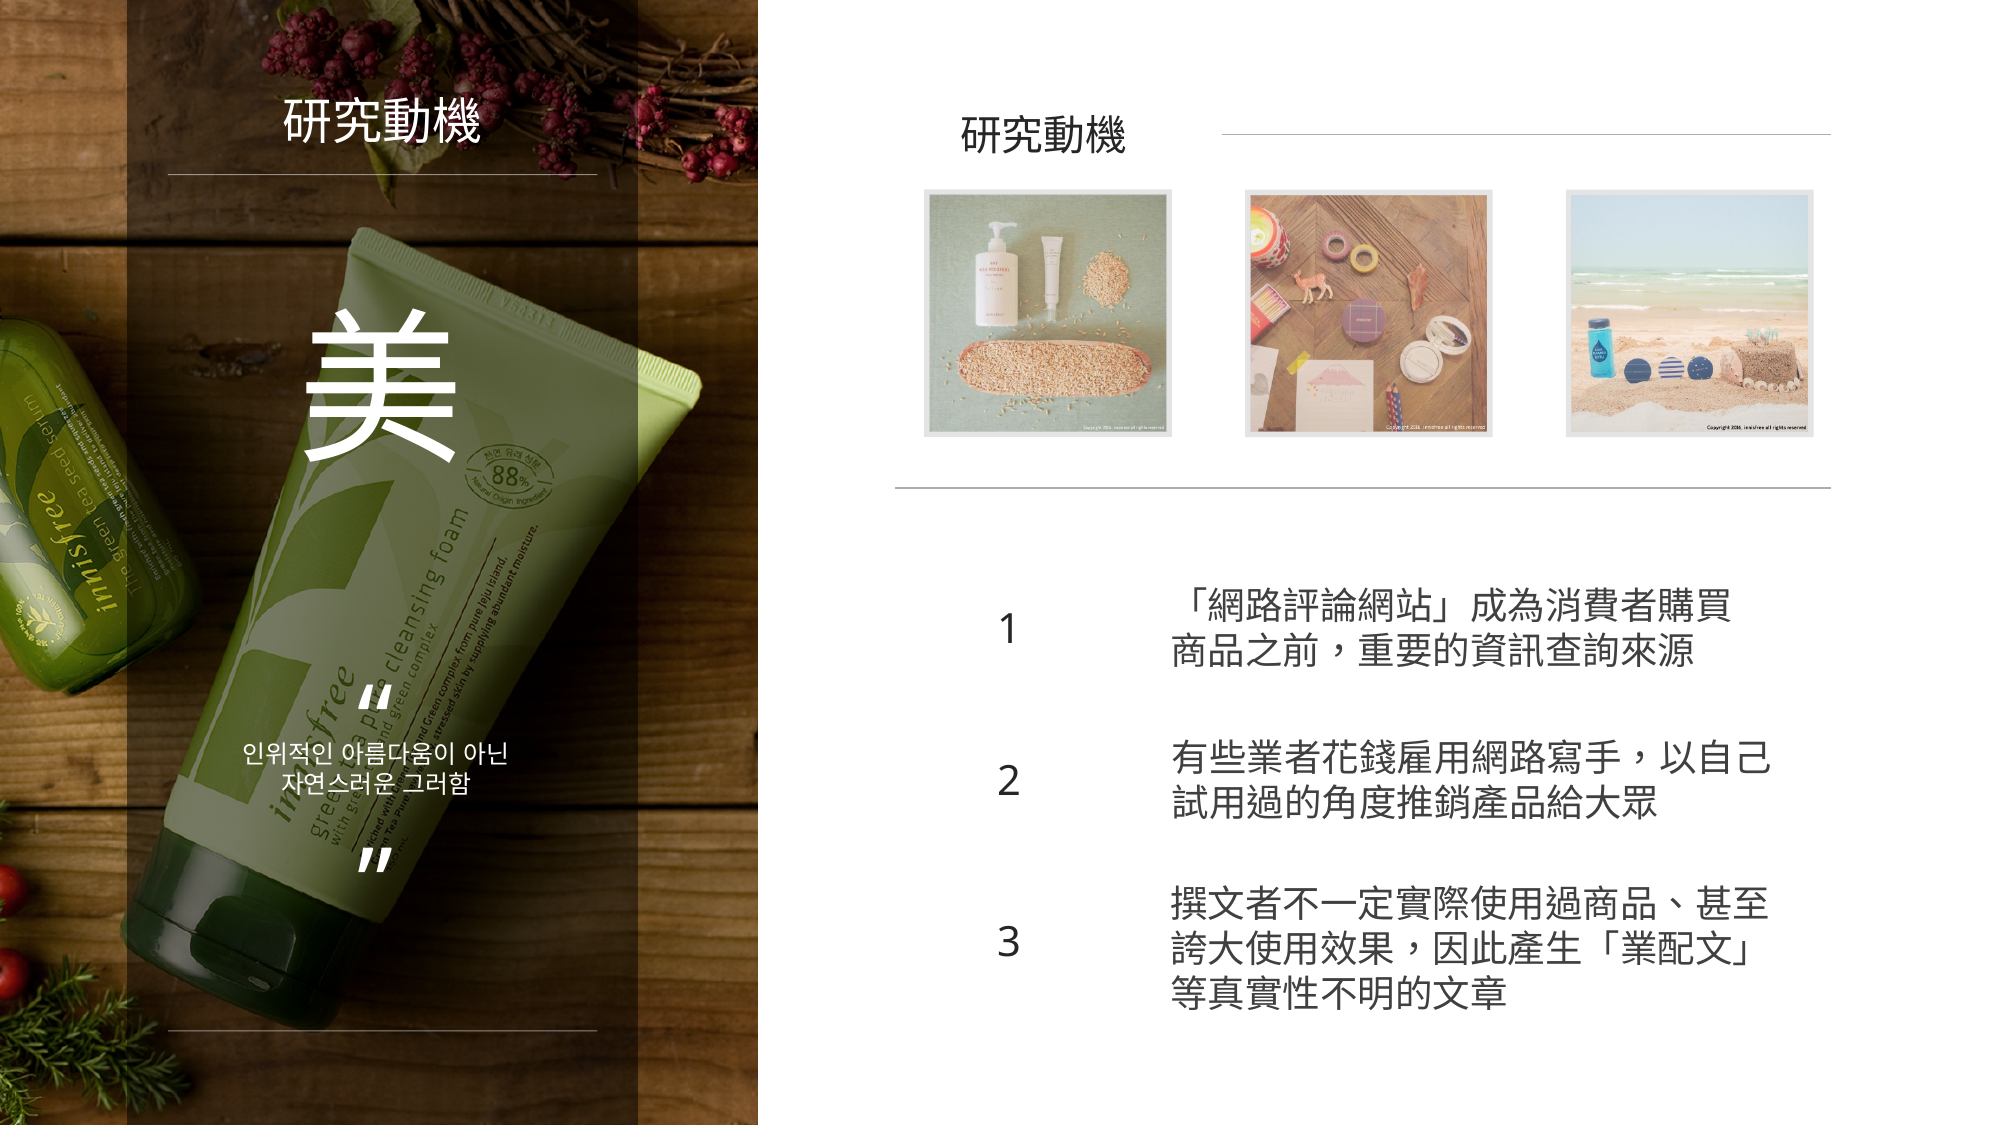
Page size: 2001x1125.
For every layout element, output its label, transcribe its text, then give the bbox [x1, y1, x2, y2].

text_box 인위적인 아름다움이 아닌 자연스러운 그러함 [198, 731, 555, 808]
text_box 美 [156, 275, 605, 493]
text_box 研究動機 [234, 82, 531, 158]
text_box ” [342, 812, 408, 947]
picture [0, 0, 127, 1125]
text_box 3 [873, 907, 1145, 973]
text_box 撰文者不一定實際使用過商品、甚至誇大使用效果，因此產生「業配文」等真實性不明的文章 [1155, 872, 1809, 1025]
picture [638, 0, 758, 1125]
text_box [127, 0, 638, 1125]
text_box 2 [873, 746, 1145, 813]
picture [1571, 195, 1808, 432]
text_box 1 [873, 594, 1145, 661]
text_box 「網路評論網站」成為消費者購買商品之前，重要的資訊查詢來源 [1155, 574, 1766, 681]
text_box “ [341, 649, 619, 786]
picture [929, 195, 1167, 432]
text_box 有些業者花錢雇用網路寫手，以自己試用過的角度推銷產品給大眾 [1156, 726, 1810, 833]
text_box 研究動機 [865, 100, 1222, 167]
picture [1250, 195, 1487, 432]
